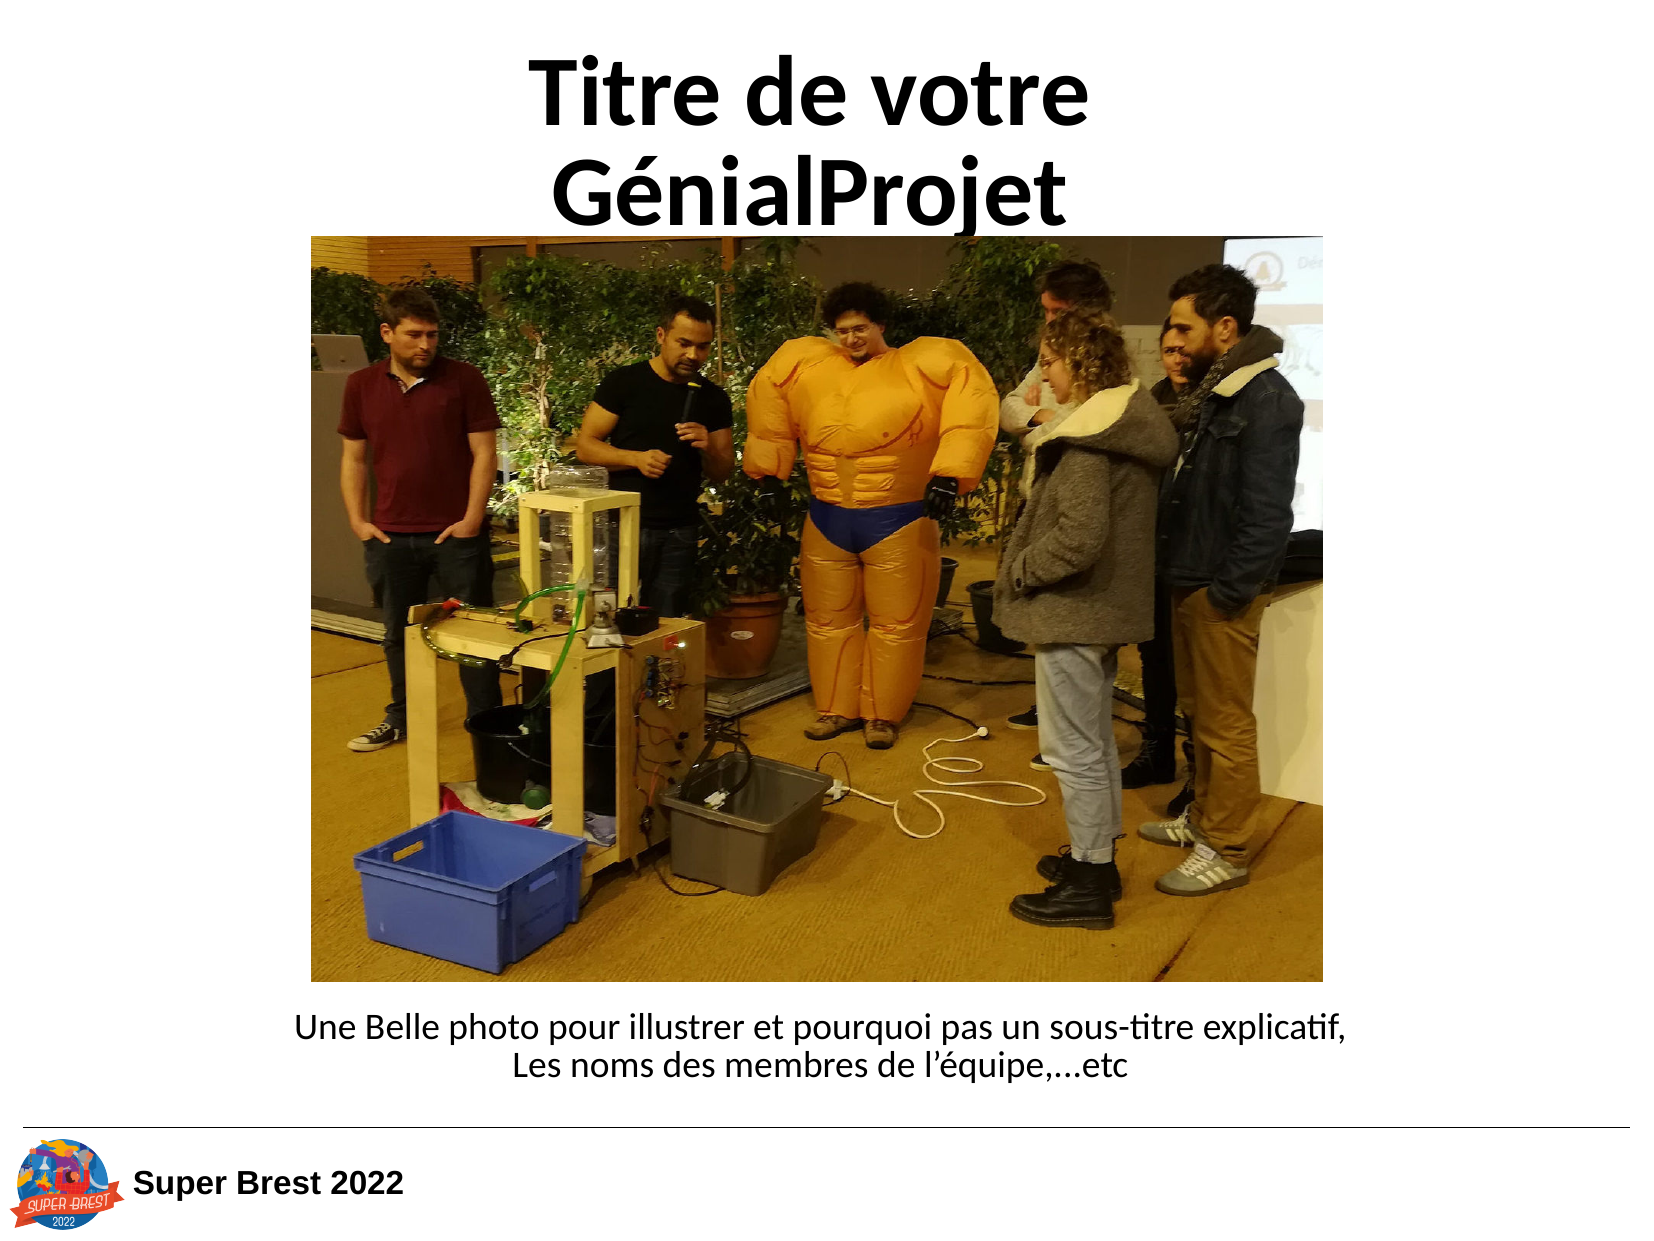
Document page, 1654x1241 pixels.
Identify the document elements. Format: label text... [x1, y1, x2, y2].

picture [9, 1139, 125, 1230]
text_box Une Belle photo pour illustrer et pourquoi pas un sous-titre explicatif, Les noms des membres de l’équipe,...etc [200, 1003, 1441, 1103]
picture [311, 236, 1323, 982]
title Titre de votre GénialProjet [295, 47, 1347, 255]
text_box Super Brest 2022 [125, 1157, 1040, 1210]
